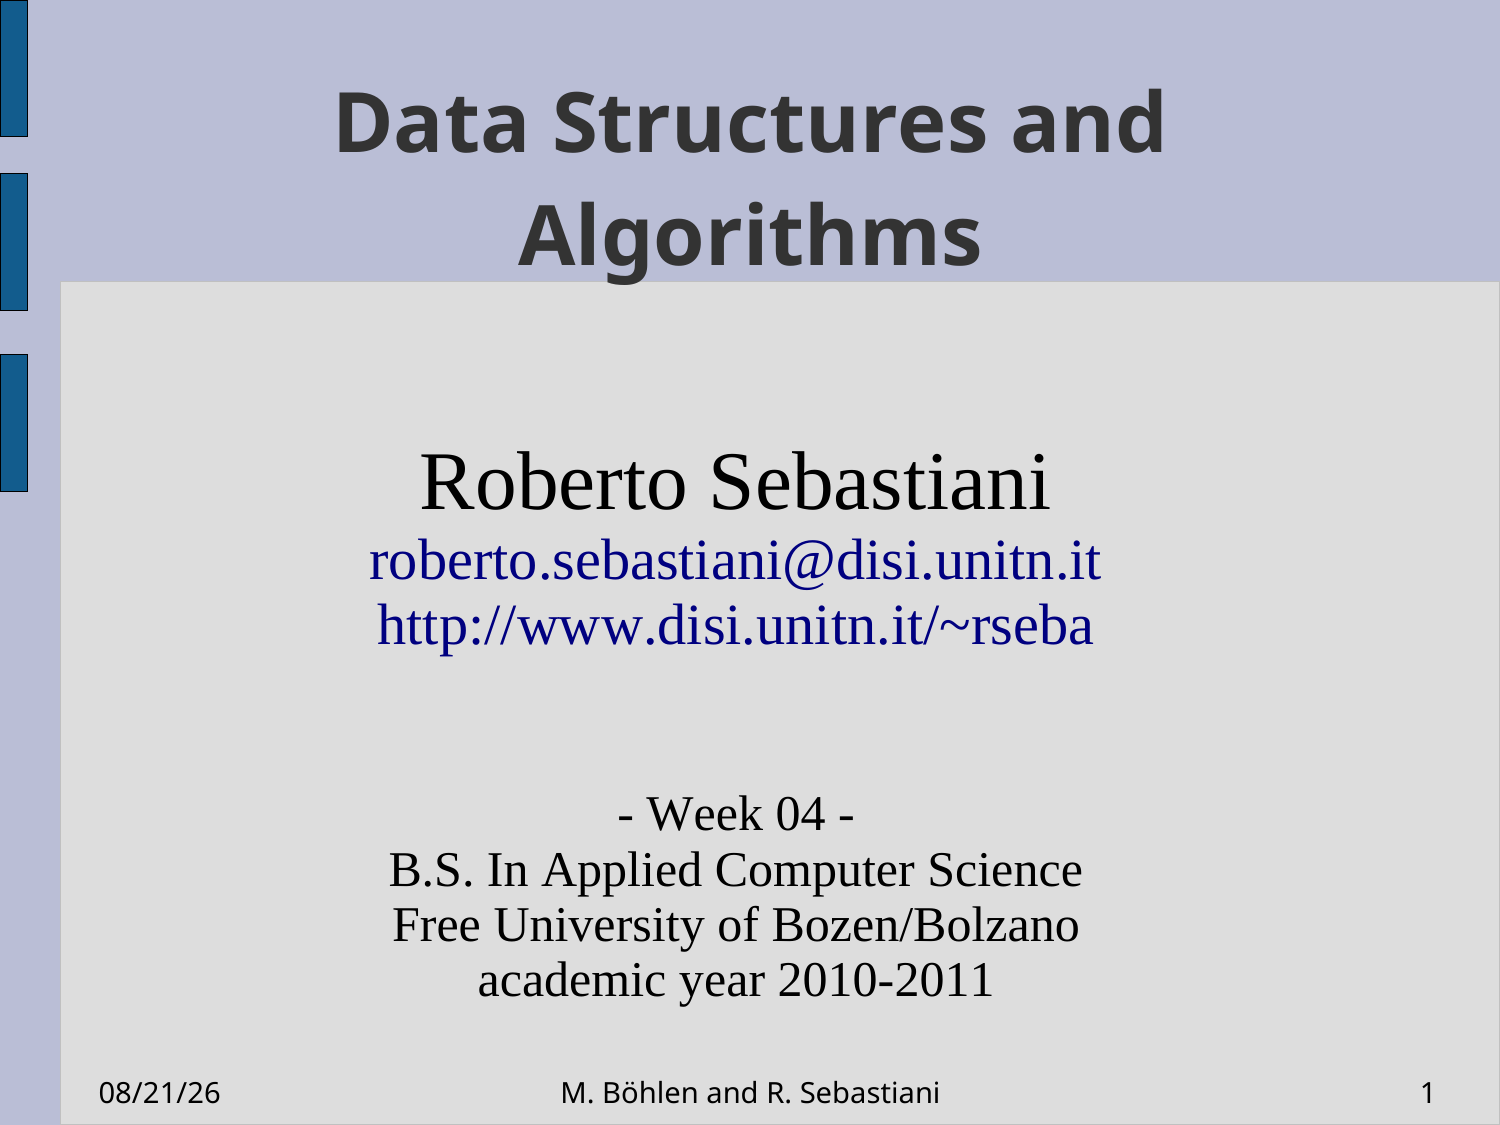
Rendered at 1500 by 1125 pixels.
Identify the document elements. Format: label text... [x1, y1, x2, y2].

title Data Structures and Algorithms [110, 82, 1392, 271]
subtitle Roberto Sebastiani roberto.sebastiani@disi.unitn.it http://www.disi.unitn.it/~rseba - Week 04 - B.S. In Applied Computer Science Free University of Bozen/Bolzano academic year 2010-2011 [95, 320, 1377, 1030]
